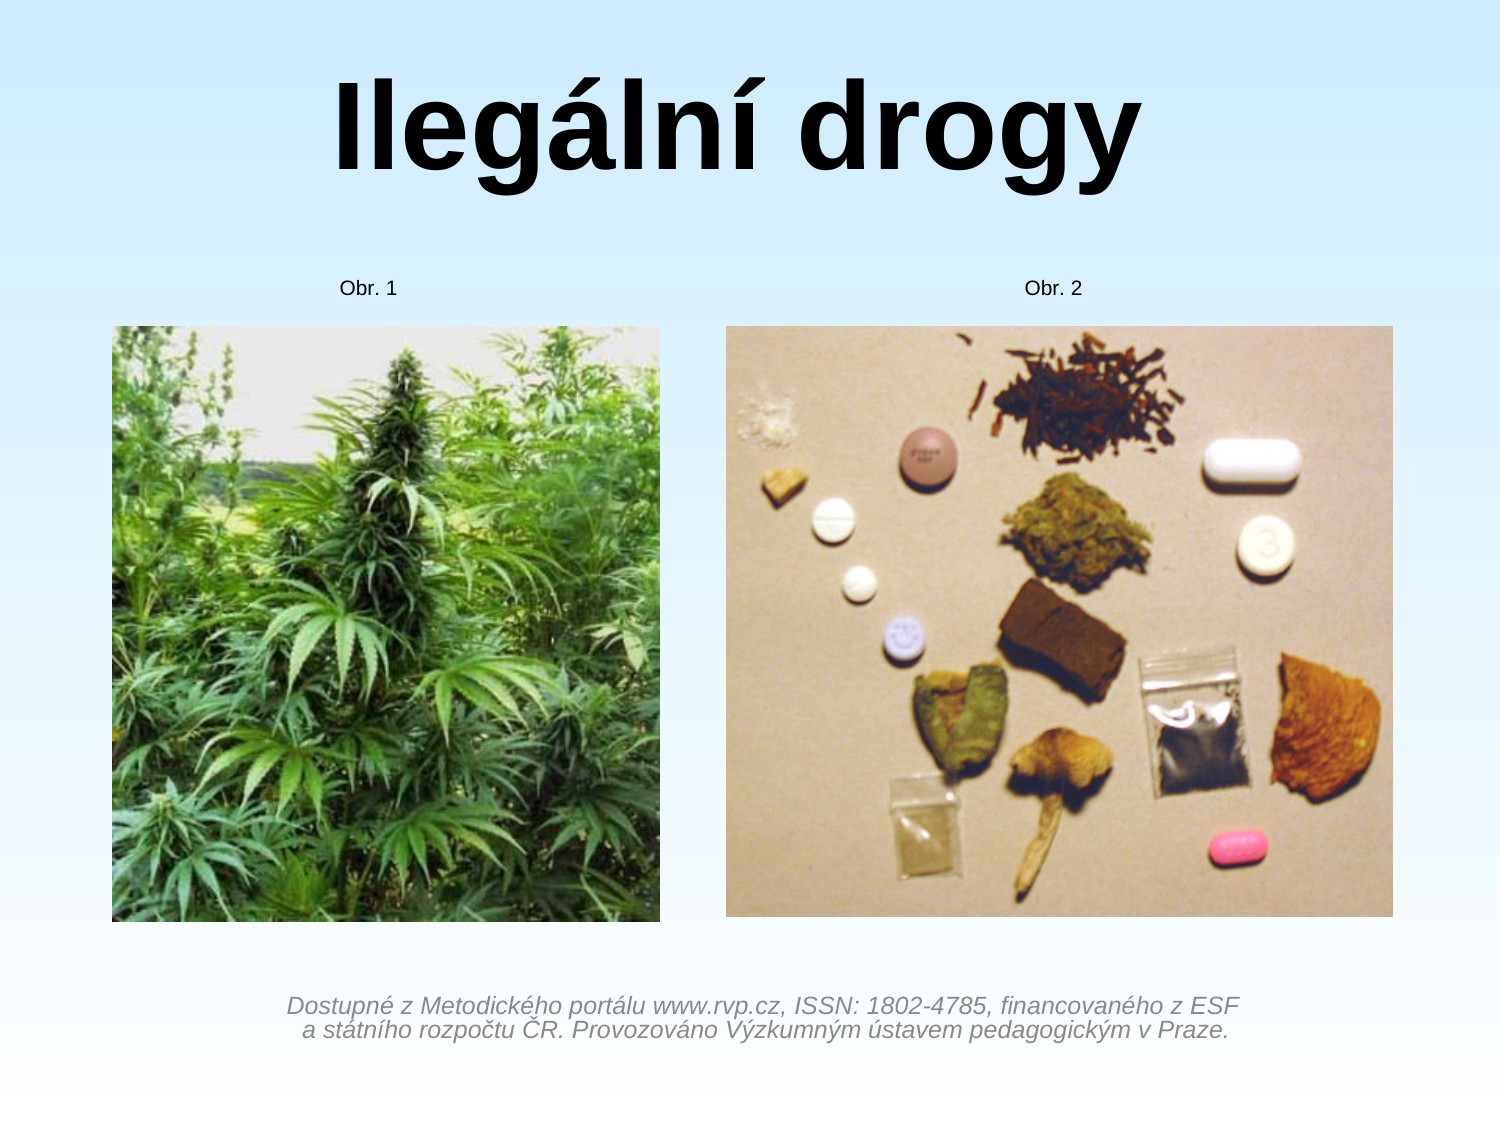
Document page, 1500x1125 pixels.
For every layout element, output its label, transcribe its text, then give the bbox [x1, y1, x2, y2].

text_box Dostupné z Metodického portálu www.rvp.cz, ISSN: 1802-4785, financovaného z ESF a státního rozpočtu ČR. Provozováno Výzkumným ústavem pedagogickým v Praze. [242, 987, 1293, 1056]
text_box Obr. 1 [324, 267, 526, 308]
picture [726, 326, 1393, 917]
title Ilegální drogy [100, 30, 1376, 209]
text_box Obr. 2 [1009, 267, 1176, 308]
picture [112, 326, 660, 922]
